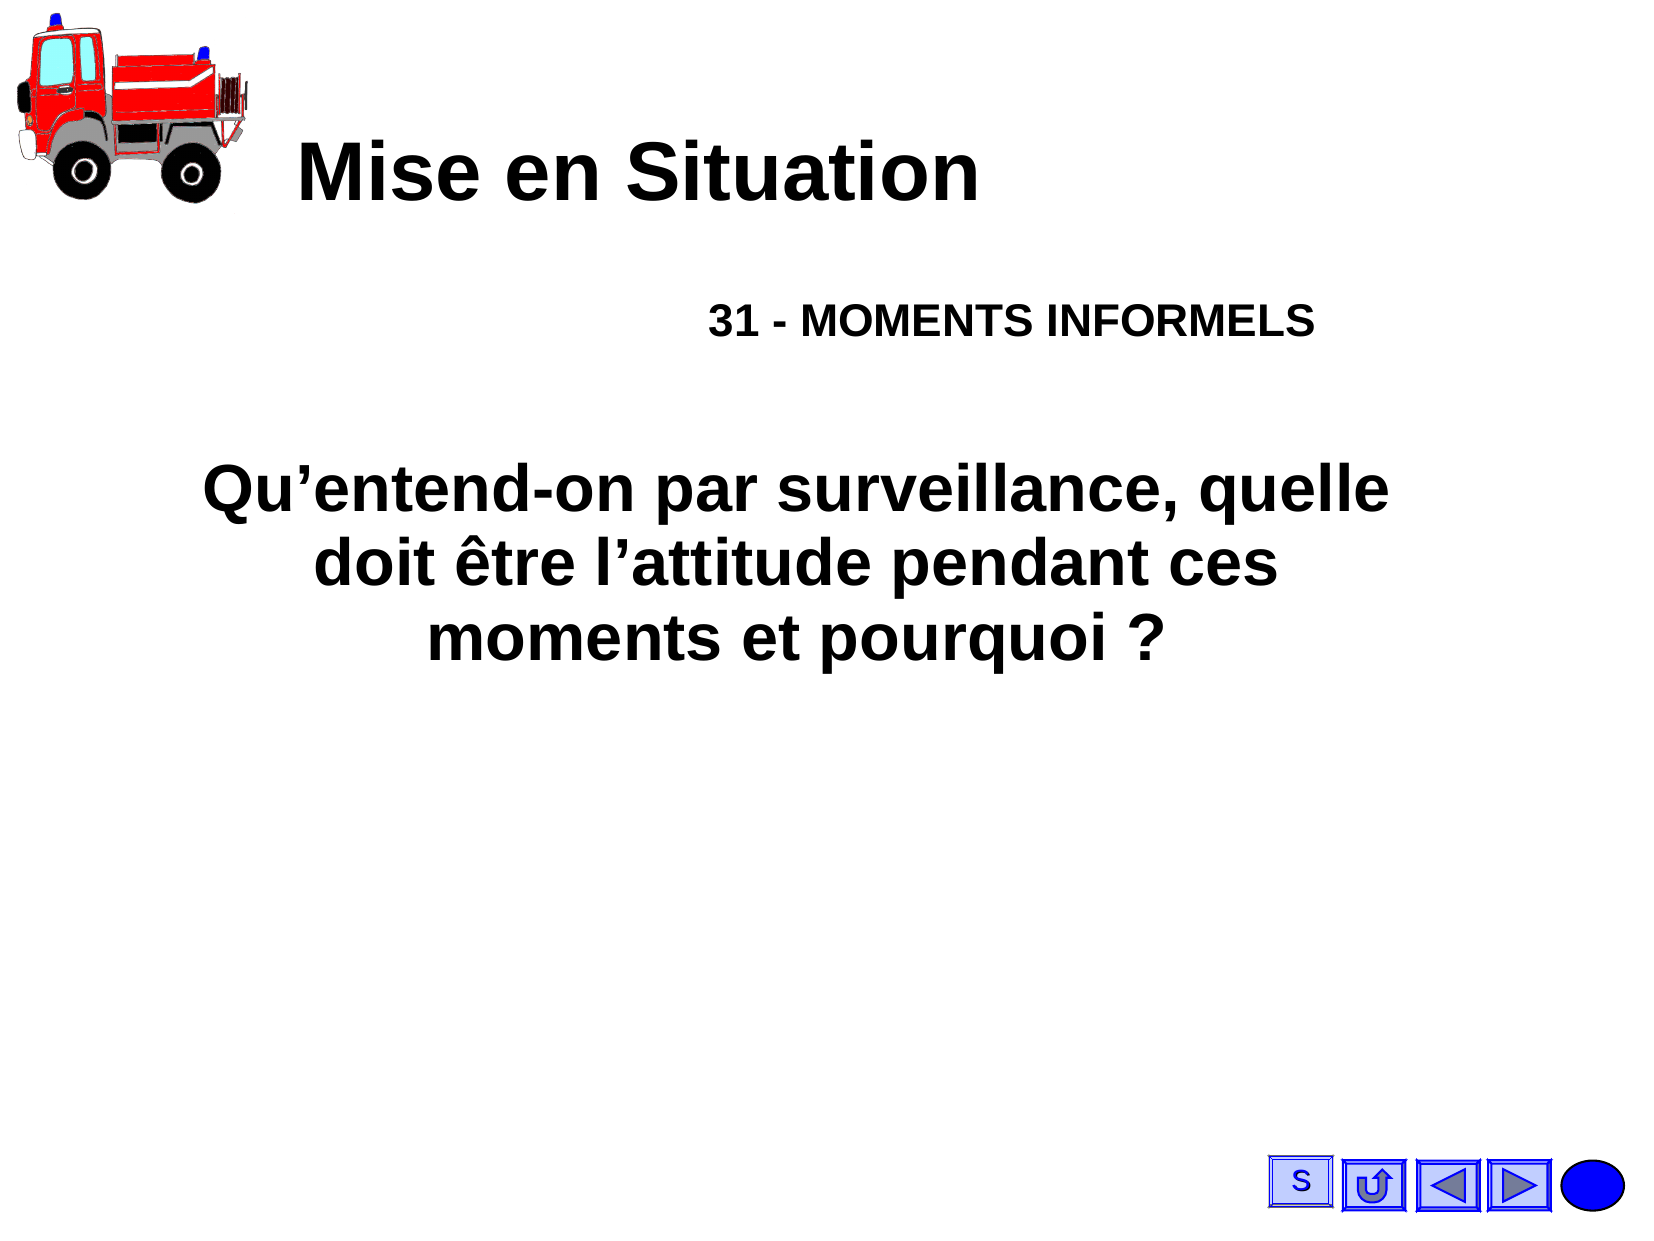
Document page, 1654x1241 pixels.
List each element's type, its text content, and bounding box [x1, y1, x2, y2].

text_box [1561, 1160, 1625, 1211]
picture [8, 8, 257, 216]
text_box Mise en Situation [281, 118, 1020, 227]
text_box 31 - MOMENTS INFORMELS [708, 295, 1359, 400]
list Qu’entend-on par surveillance, quelle doit être l’attitude pendant ces moments et pourquoi ? [147, 442, 1447, 768]
